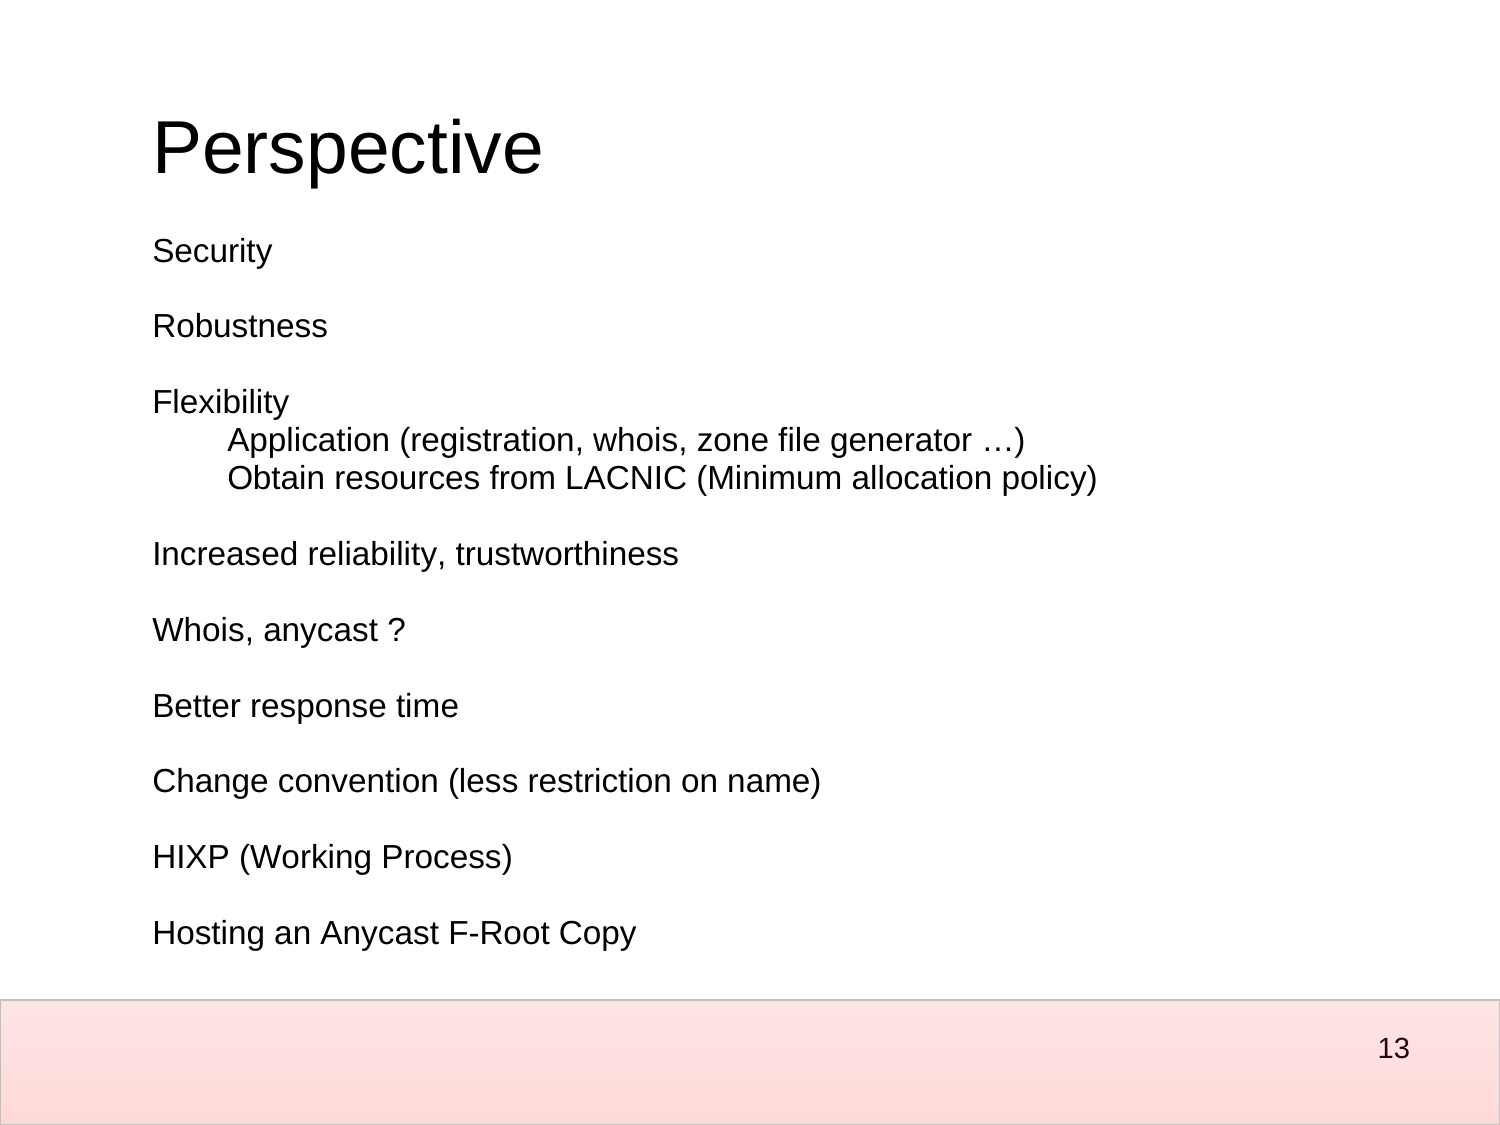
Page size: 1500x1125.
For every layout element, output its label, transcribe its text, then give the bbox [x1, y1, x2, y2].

subtitle Perspective Security Robustness Flexibility Application (registration, whois, zone file generator …) Obtain resources from LACNIC (Minimum allocation policy) Increased reliability, trustworthiness Whois, anycast ? Better response time Change convention (less restriction on name) HIXP (Working Process) Hosting an Anycast F-Root Copy [137, 112, 1438, 999]
text_box [0, 999, 1500, 1125]
